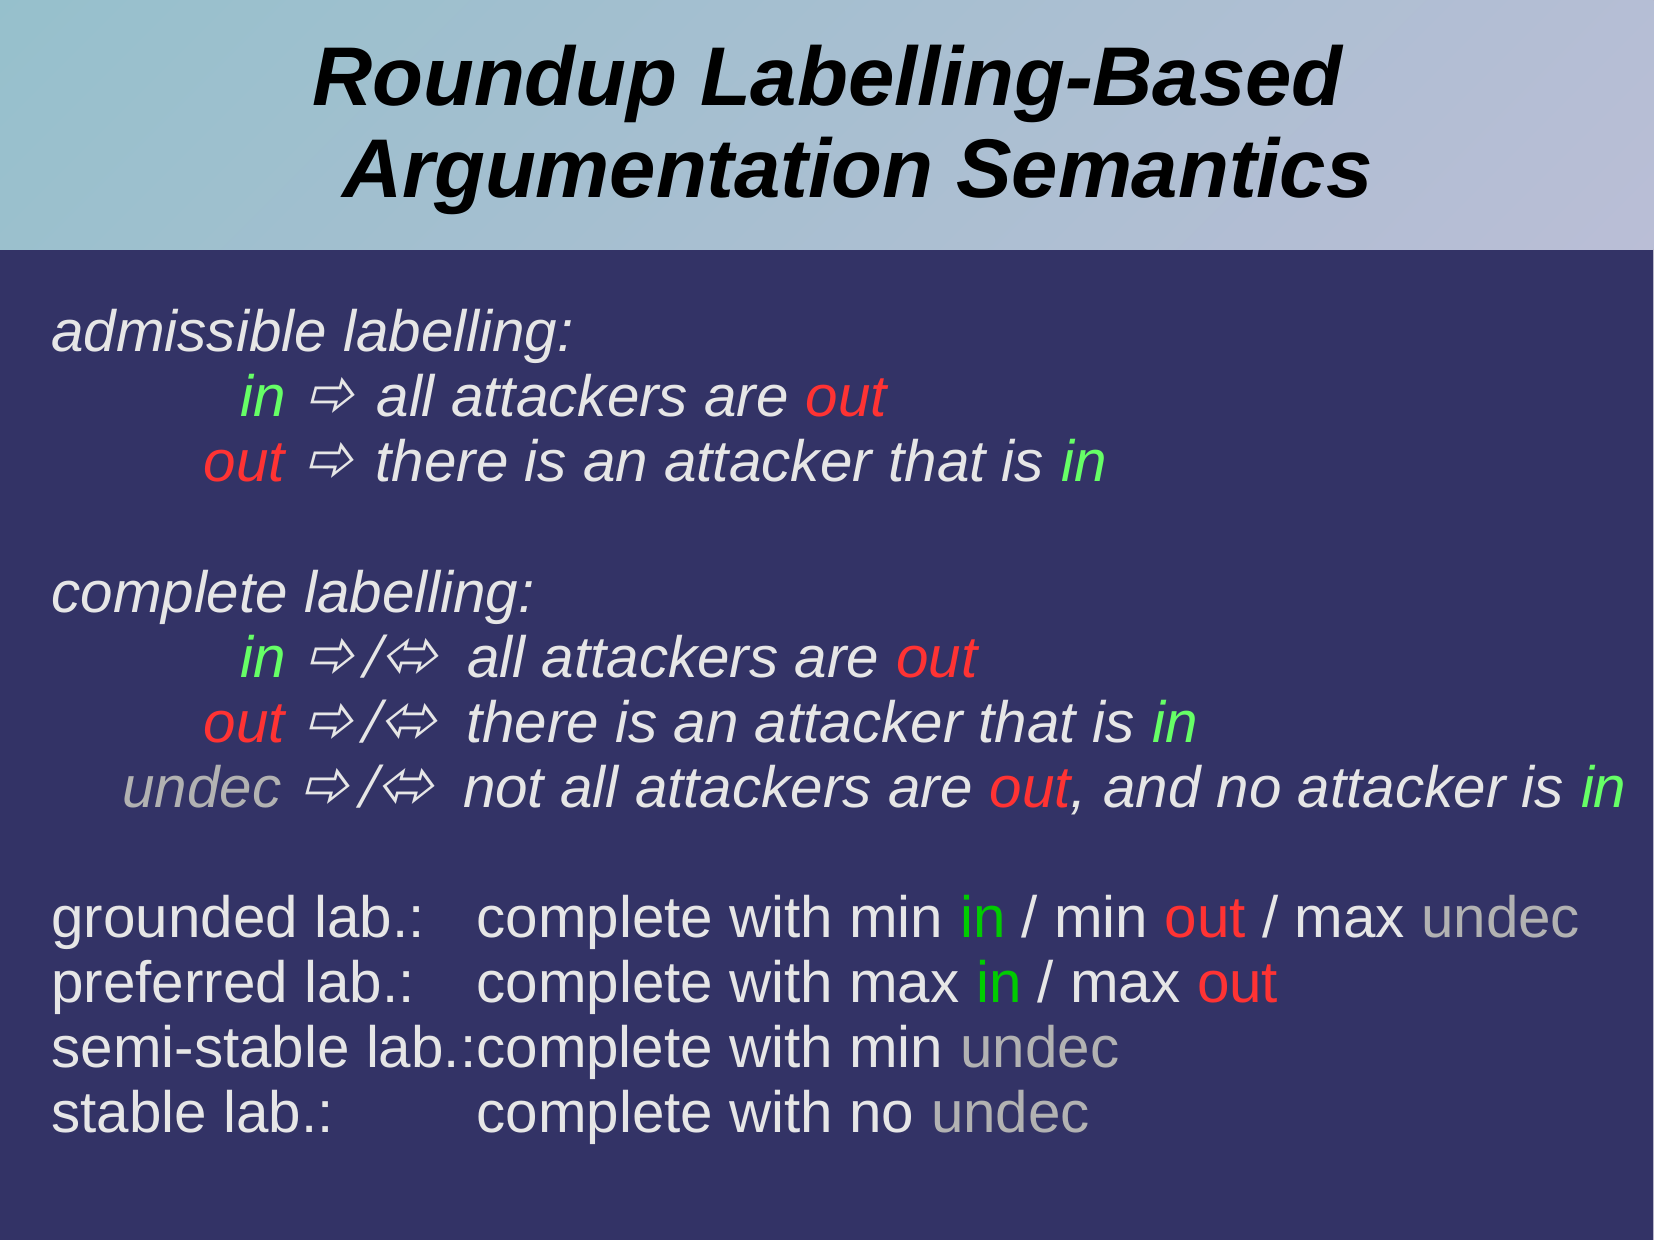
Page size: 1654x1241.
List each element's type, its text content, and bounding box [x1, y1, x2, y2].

list admissible labelling: in  all attackers are out out  there is an attacker that is in complete labelling: in / all attackers are out out / there is an attacker that is in undec / not all attackers are out, and no attacker is in grounded lab.: complete with min in / min out / max undec preferred lab.: complete with max in / max out semi-stable lab.:complete with min undec stable lab.: complete with no undec [39, 298, 1654, 1213]
title Roundup Labelling-Based Argumentation Semantics [70, 19, 1586, 227]
